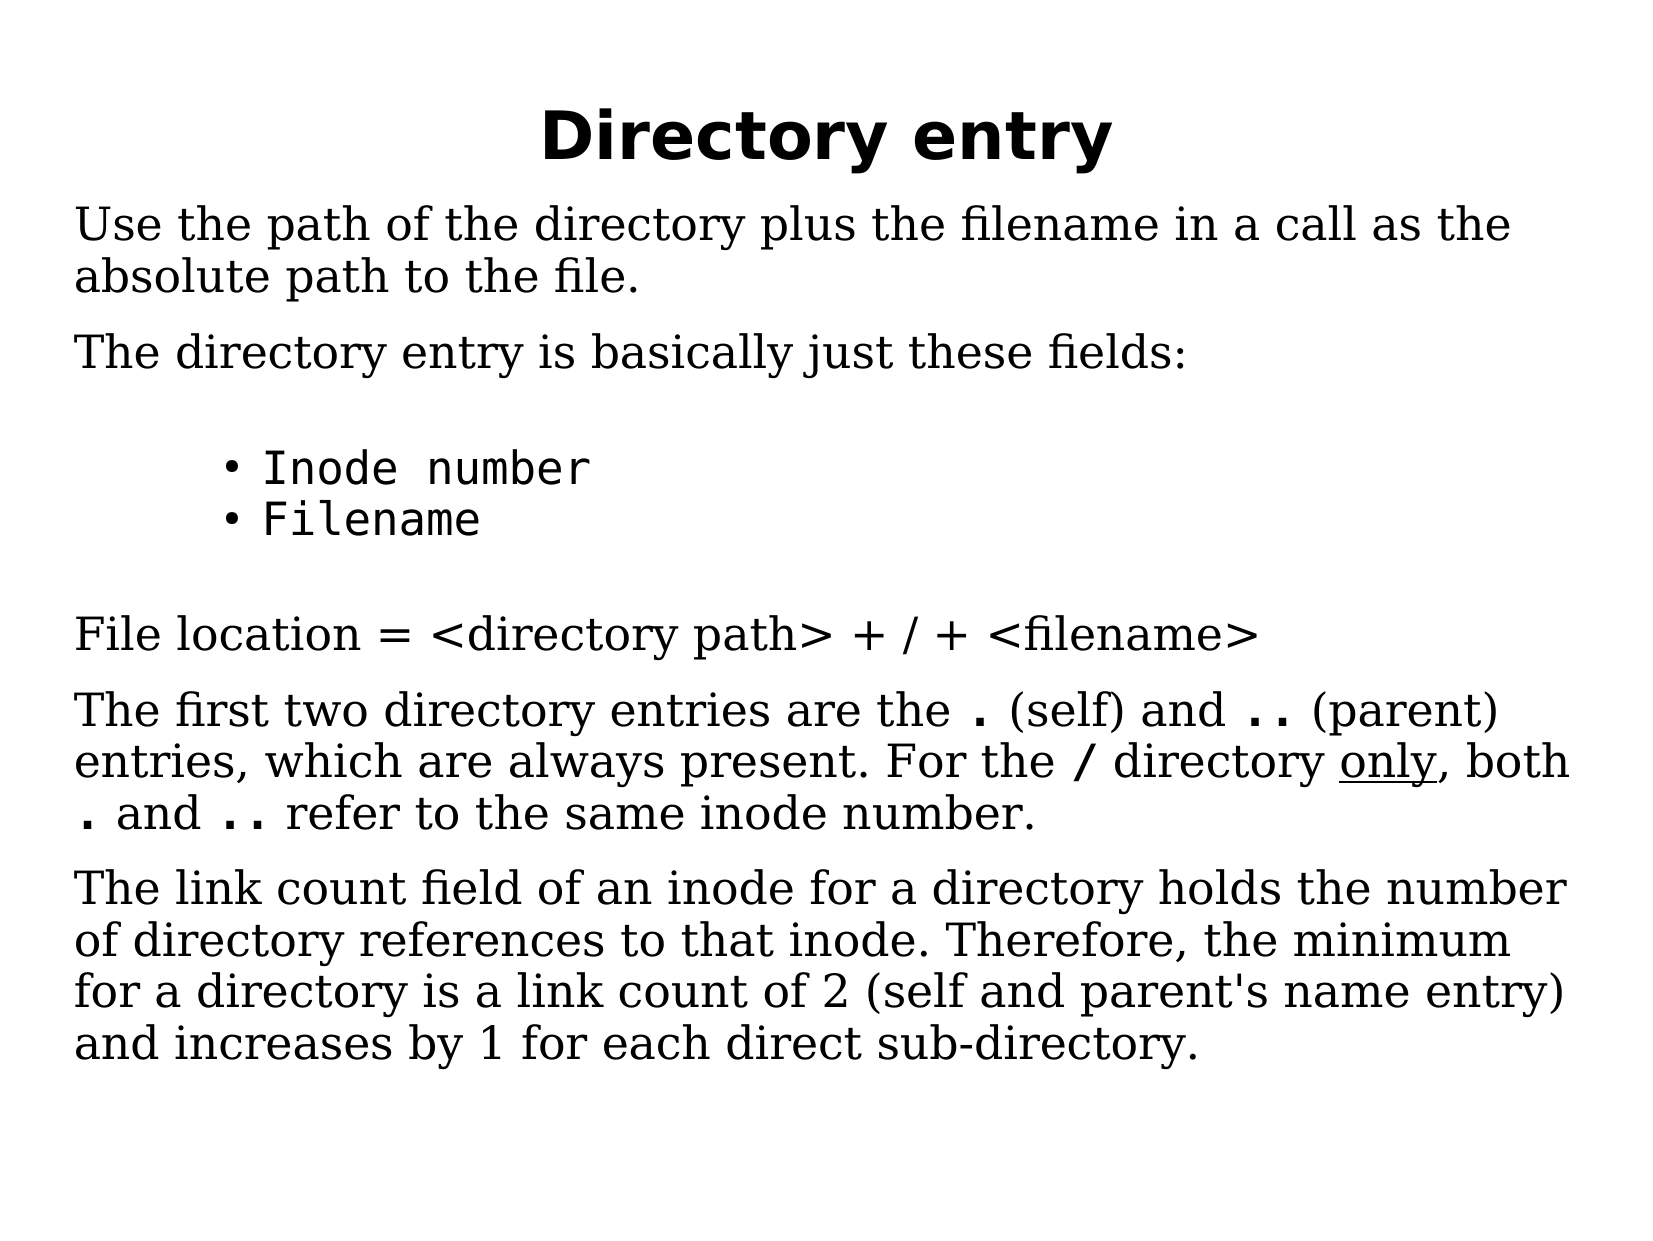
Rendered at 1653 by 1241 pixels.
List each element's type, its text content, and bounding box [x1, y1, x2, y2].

text_box Directory entry Use the path of the directory plus the filename in a call as the absolute path to the file. The directory entry is basically just these fields: Inode number Filename File location = <directory path> + / + <filename> The first two directory entries are the . (self) and .. (parent) entries, which are always present. For the / directory only, both . and .. refer to the same inode number. The link count field of an inode for a directory holds the number of directory references to that inode. Therefore, the minimum for a directory is a link count of 2 (self and parent's name entry) and increases by 1 for each direct sub-directory. [73, 98, 1580, 1134]
